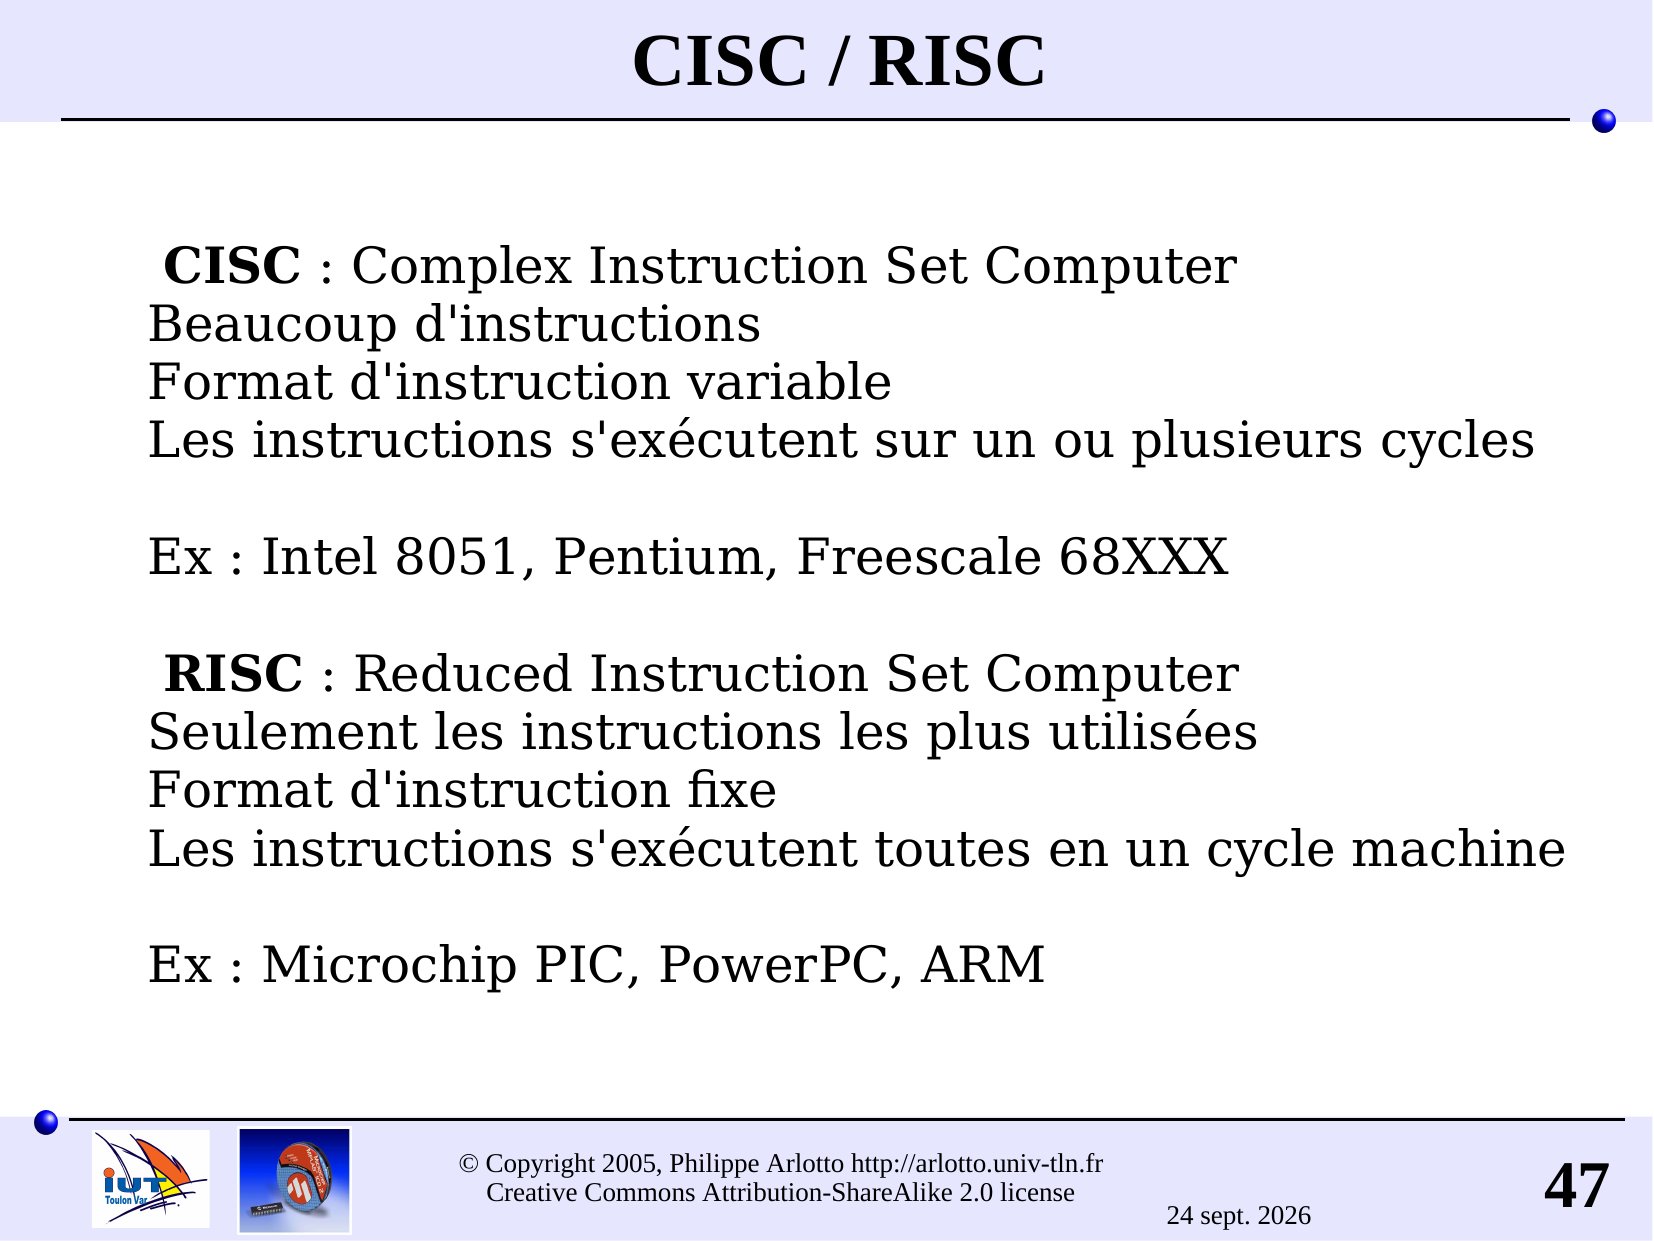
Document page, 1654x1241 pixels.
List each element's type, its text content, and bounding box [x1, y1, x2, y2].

picture [237, 1126, 352, 1235]
title CISC / RISC [95, 14, 1585, 107]
text_box CISC : Complex Instruction Set Computer Beaucoup d'instructions Format d'instruction variable Les instructions s'exécutent sur un ou plusieurs cycles Ex : Intel 8051, Pentium, Freescale 68XXX RISC : Reduced Instruction Set Computer Seulement les instructions les plus utilisées Format d'instruction fixe Les instructions s'exécutent toutes en un cycle machine Ex : Microchip PIC, PowerPC, ARM [147, 236, 1569, 1053]
